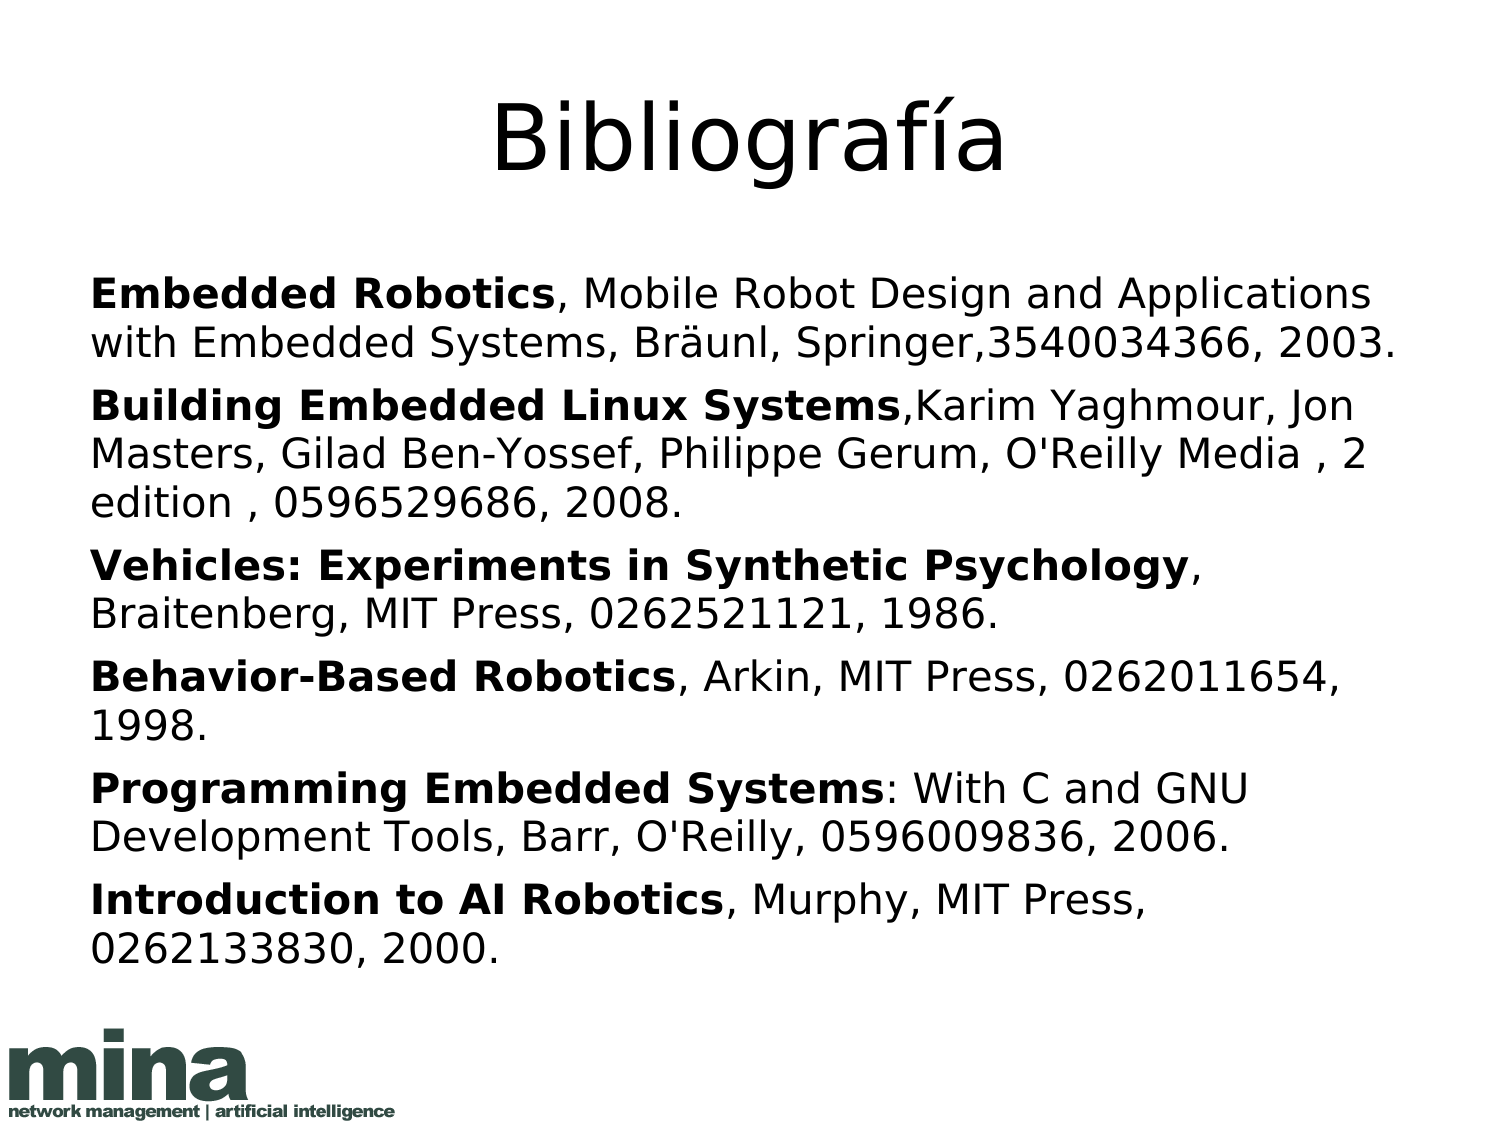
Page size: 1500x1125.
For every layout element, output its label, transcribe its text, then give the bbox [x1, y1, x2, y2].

list Embedded Robotics, Mobile Robot Design and Applications with Embedded Systems, Bräunl, Springer,3540034366, 2003. Building Embedded Linux Systems,Karim Yaghmour, Jon Masters, Gilad Ben-Yossef, Philippe Gerum, O'Reilly Media , 2 edition , 0596529686, 2008. Vehicles: Experiments in Synthetic Psychology, Braitenberg, MIT Press, 0262521121, 1986. Behavior-Based Robotics, Arkin, MIT Press, 0262011654, 1998. Programming Embedded Systems: With C and GNU Development Tools, Barr, O'Reilly, 0596009836, 2006. Introduction to AI Robotics, Murphy, MIT Press, 0262133830, 2000. [75, 262, 1426, 1006]
picture [0, 1022, 402, 1125]
title Bibliografía [75, 45, 1426, 233]
